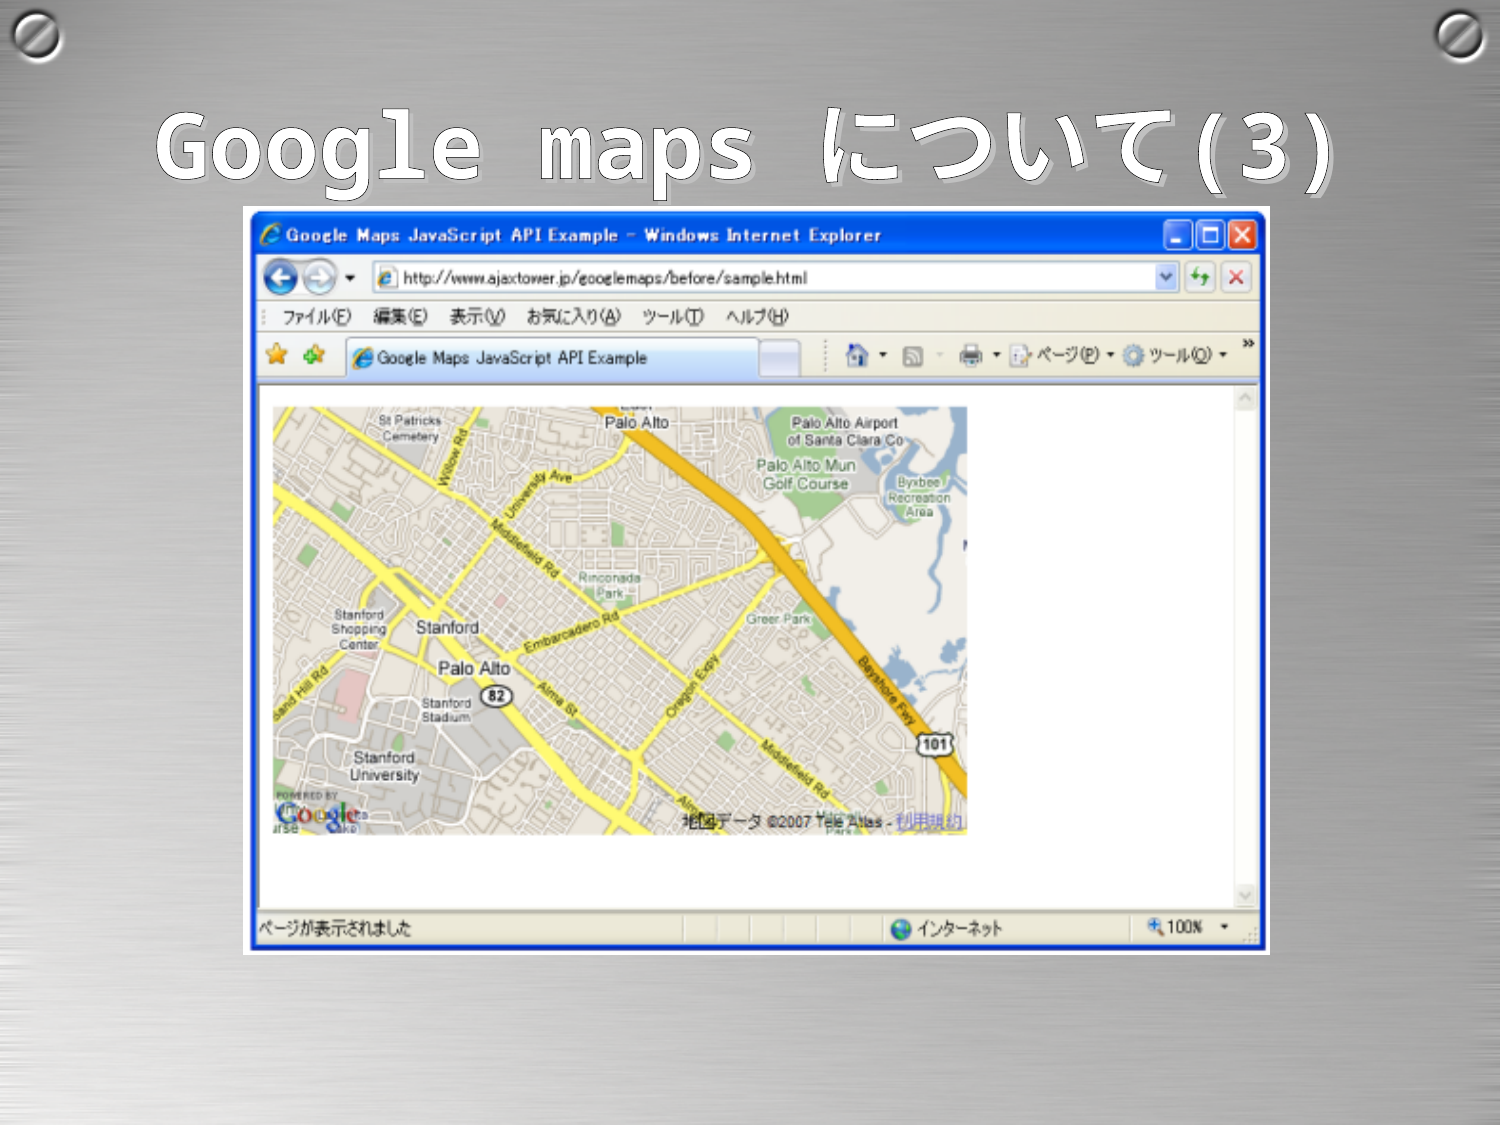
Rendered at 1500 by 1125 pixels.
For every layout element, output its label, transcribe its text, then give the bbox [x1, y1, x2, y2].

list とりあえずこんなんできます。 [67, 295, 1418, 1030]
picture [0, 0, 1500, 1125]
title Google maps について(3) [75, 21, 1426, 257]
